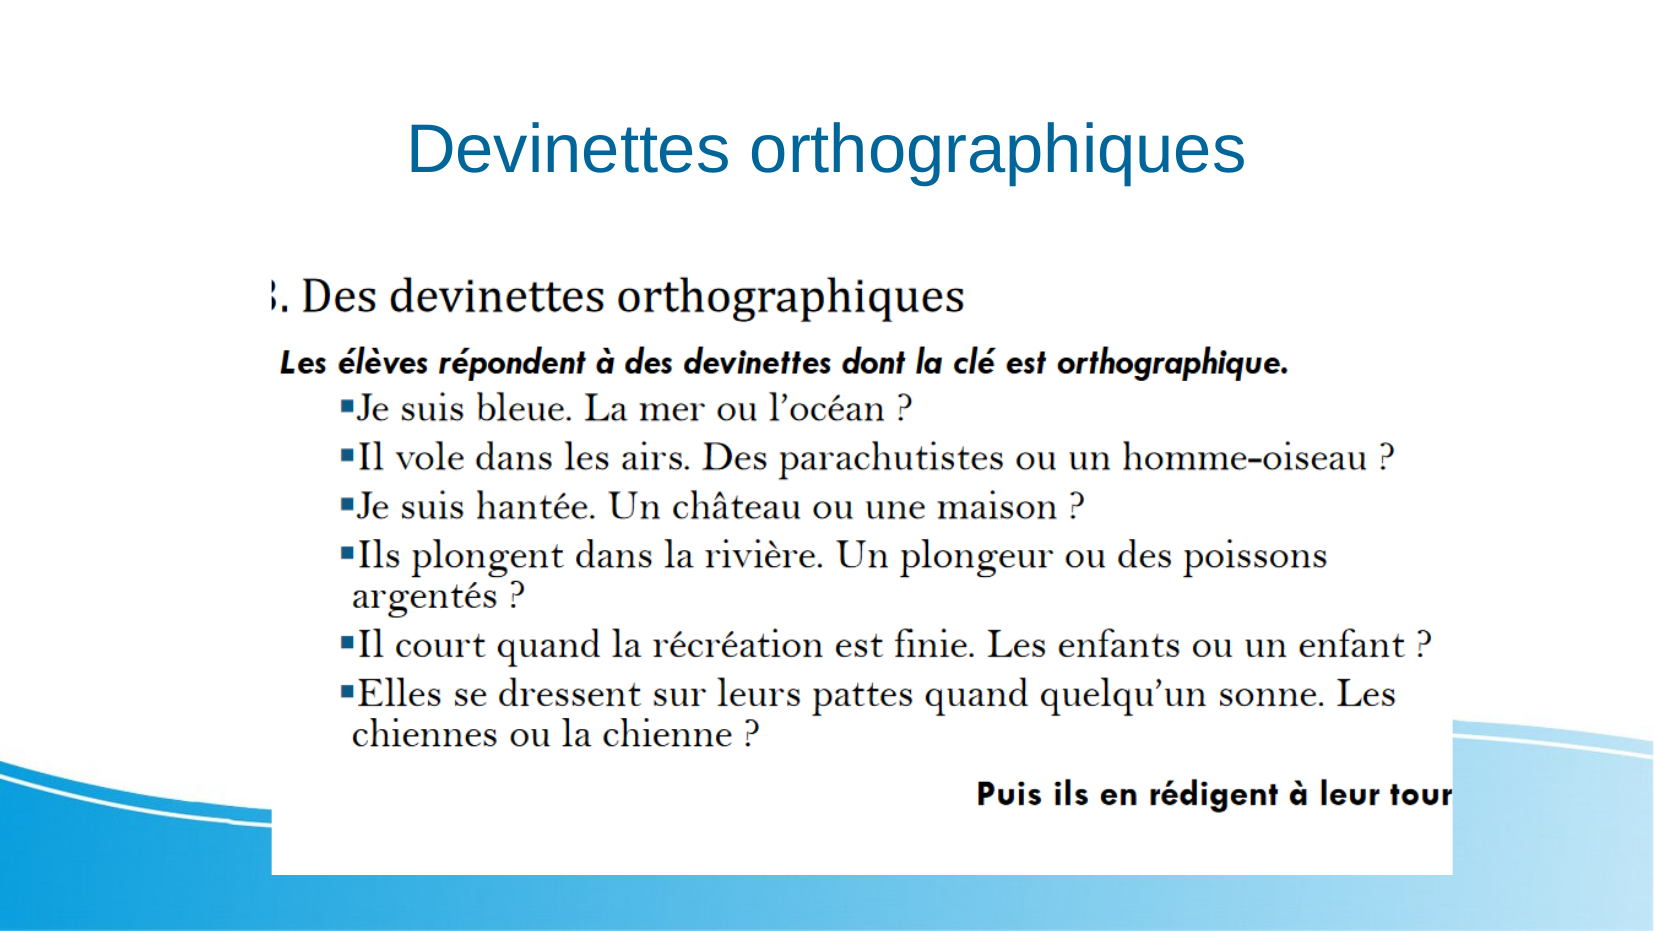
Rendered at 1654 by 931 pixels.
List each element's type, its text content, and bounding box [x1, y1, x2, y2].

title Devinettes orthographiques [82, 70, 1571, 227]
picture [0, 259, 1654, 931]
